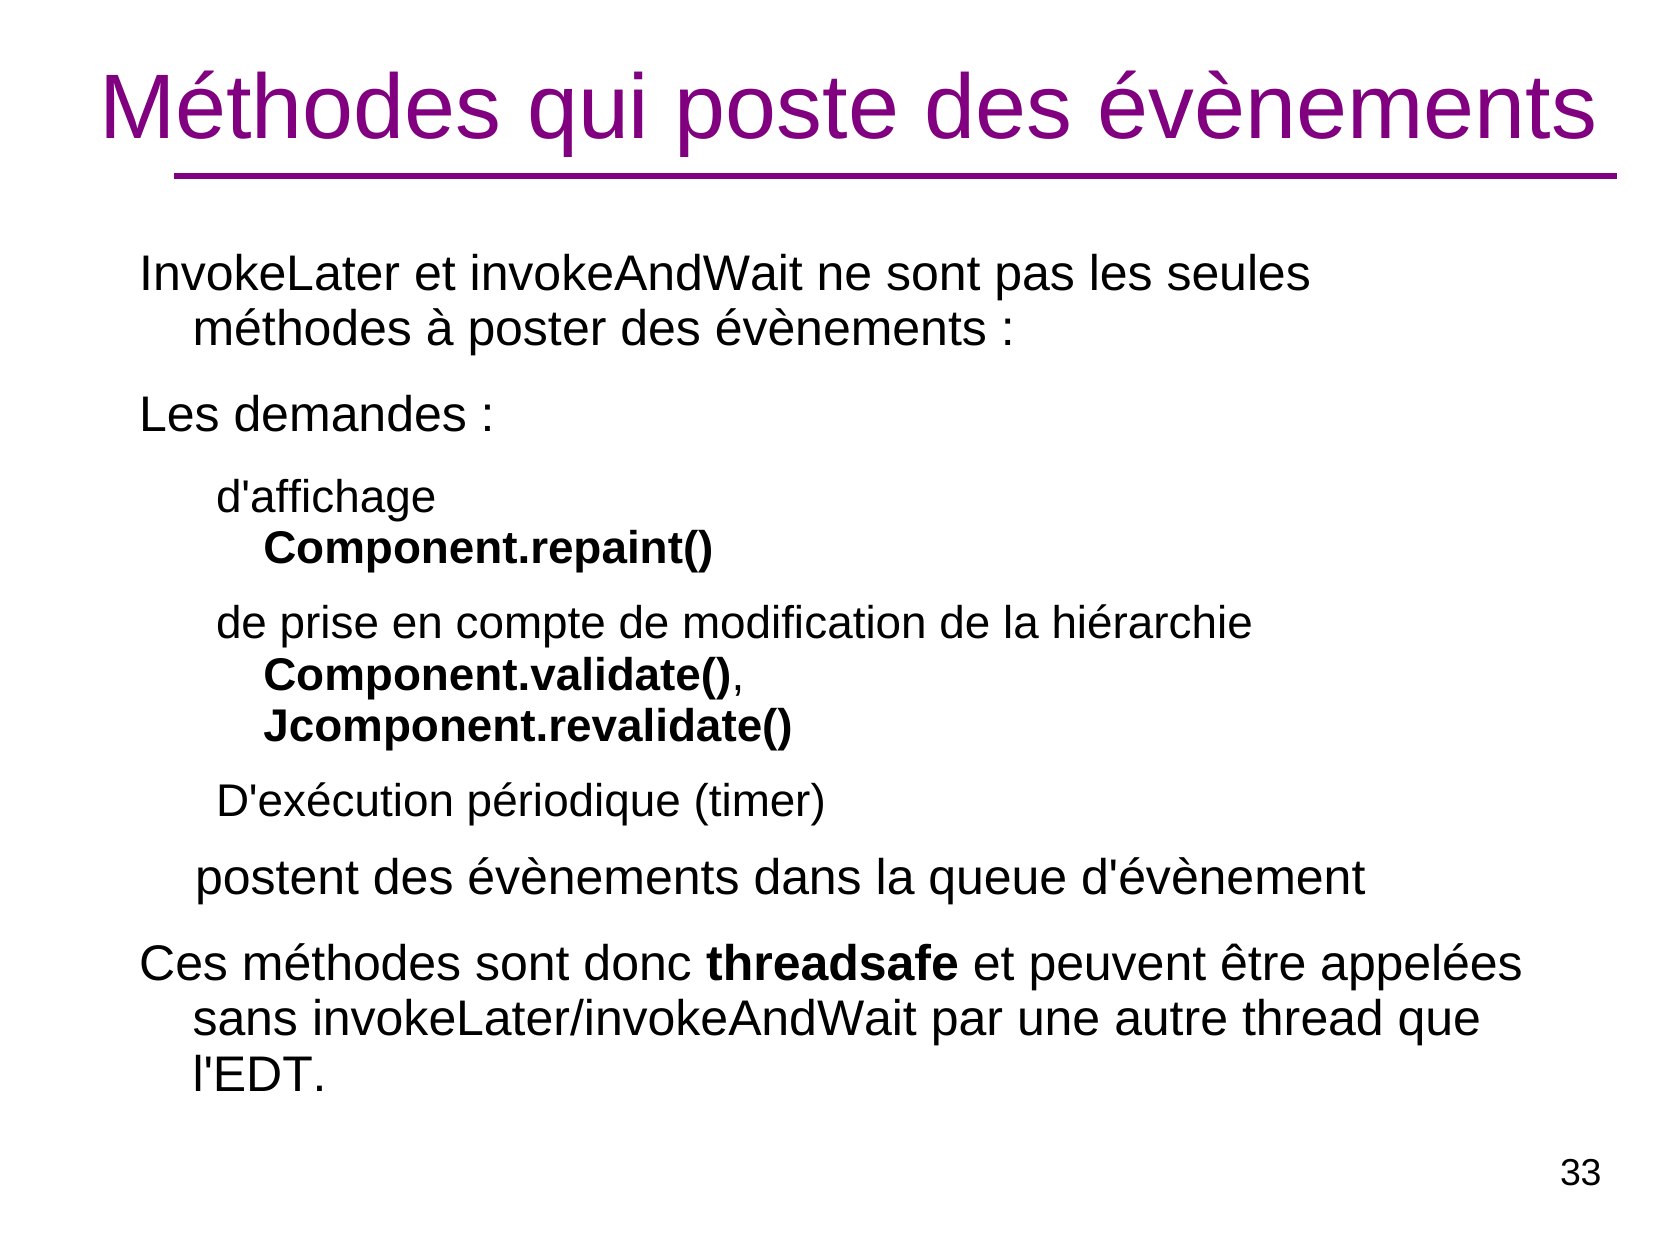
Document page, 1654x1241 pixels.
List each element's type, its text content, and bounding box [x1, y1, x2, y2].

list InvokeLater et invokeAndWait ne sont pas les seules méthodes à poster des évènements : Les demandes : d'affichage Component.repaint() de prise en compte de modification de la hiérarchie Component.validate(), Jcomponent.revalidate() D'exécution périodique (timer) postent des évènements dans la queue d'évènement Ces méthodes sont donc threadsafe et peuvent être appelées sans invokeLater/invokeAndWait par une autre thread que l'EDT. [121, 244, 1534, 1120]
title Méthodes qui poste des évènements [54, 55, 1600, 159]
